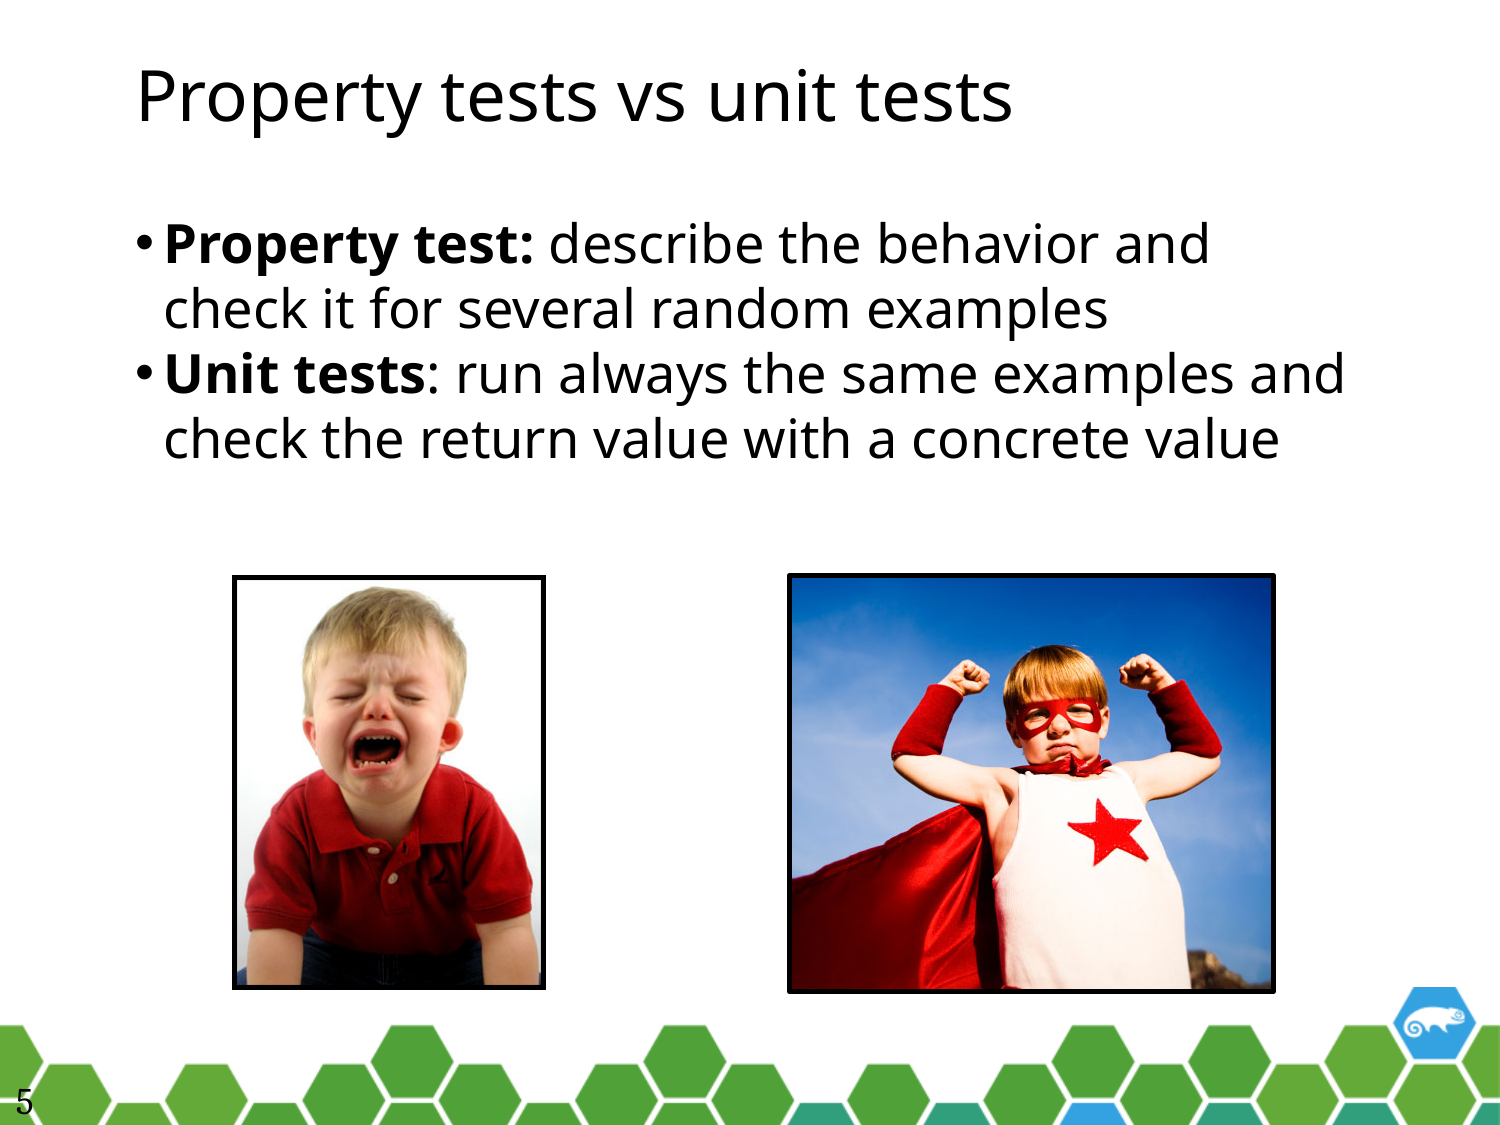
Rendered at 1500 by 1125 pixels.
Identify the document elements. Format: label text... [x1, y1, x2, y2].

text_box Property tests vs unit tests [134, 12, 1371, 175]
picture [791, 577, 1271, 990]
picture [0, 575, 1500, 1125]
text_box Property test: describe the behavior and check it for several random examples Unit tests: run always the same examples and check the return value with a concrete value [134, 208, 1371, 862]
